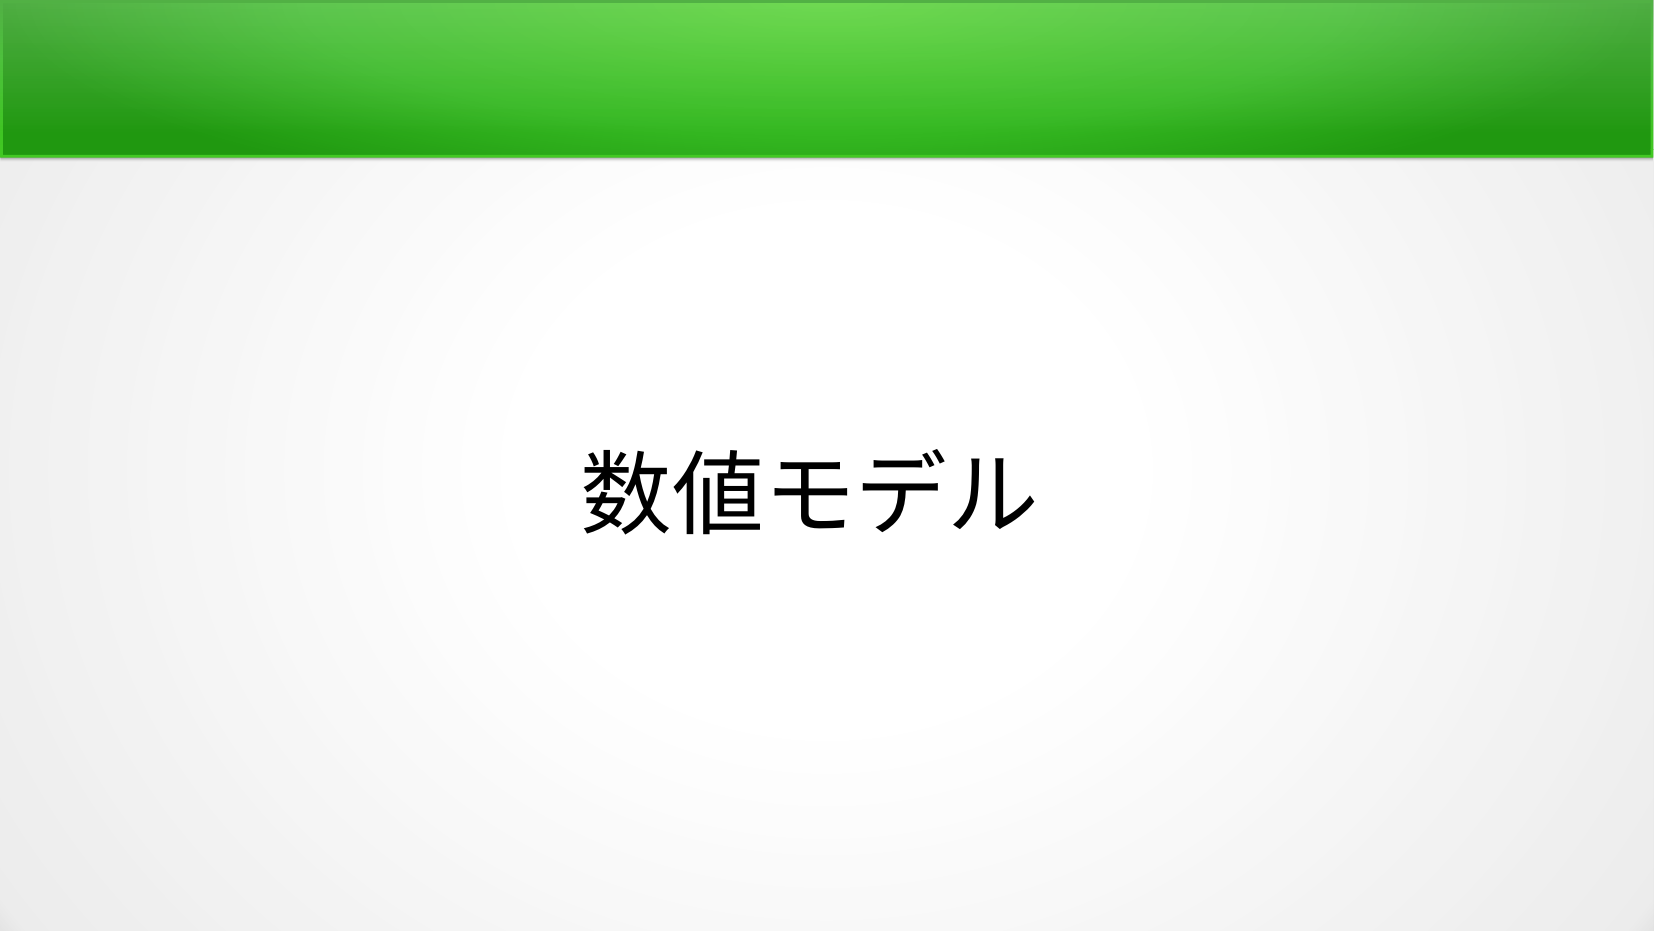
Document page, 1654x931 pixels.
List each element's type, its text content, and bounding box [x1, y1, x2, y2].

subtitle 数値モデル [82, 217, 1538, 758]
